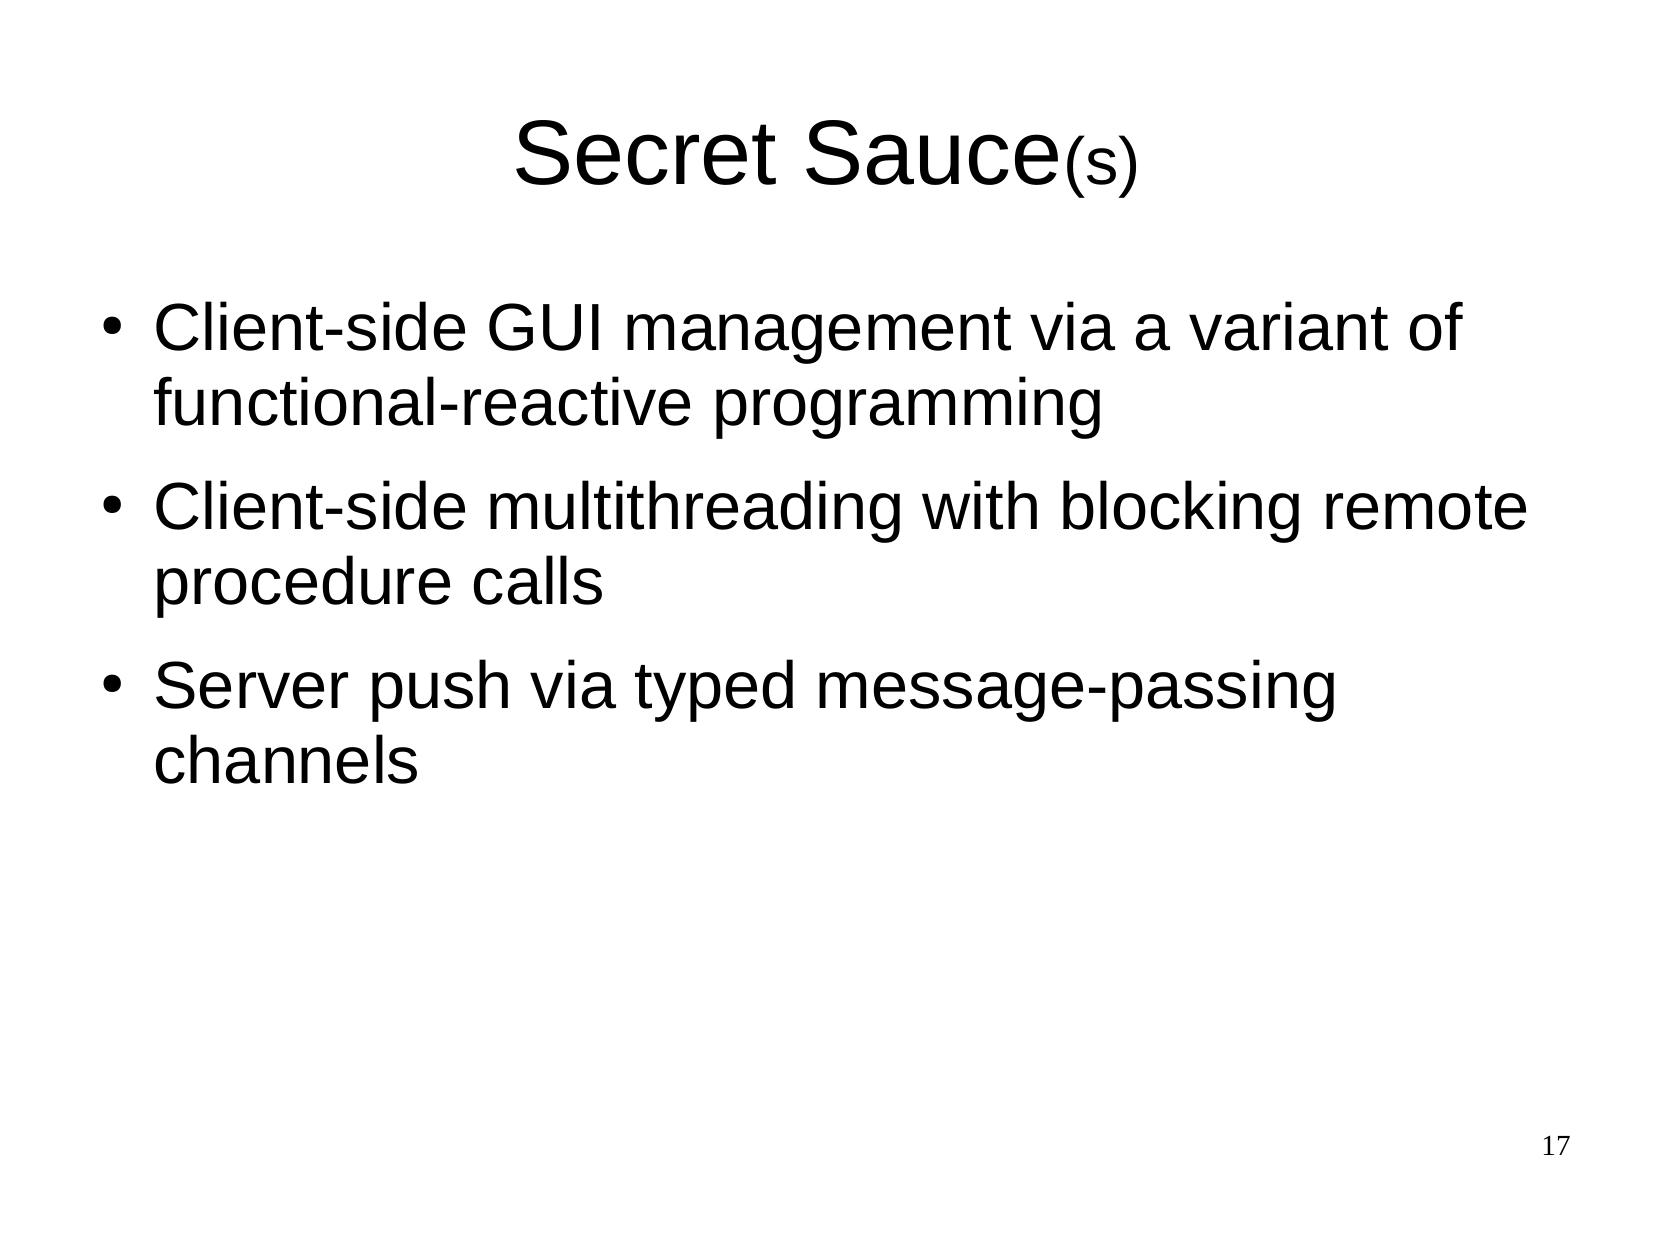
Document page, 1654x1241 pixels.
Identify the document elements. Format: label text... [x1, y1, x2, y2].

title Secret Sauce(s) [82, 56, 1571, 250]
list Client-side GUI management via a variant of functional-reactive programming Client-side multithreading with blocking remote procedure calls Server push via typed message-passing channels [82, 290, 1571, 1109]
